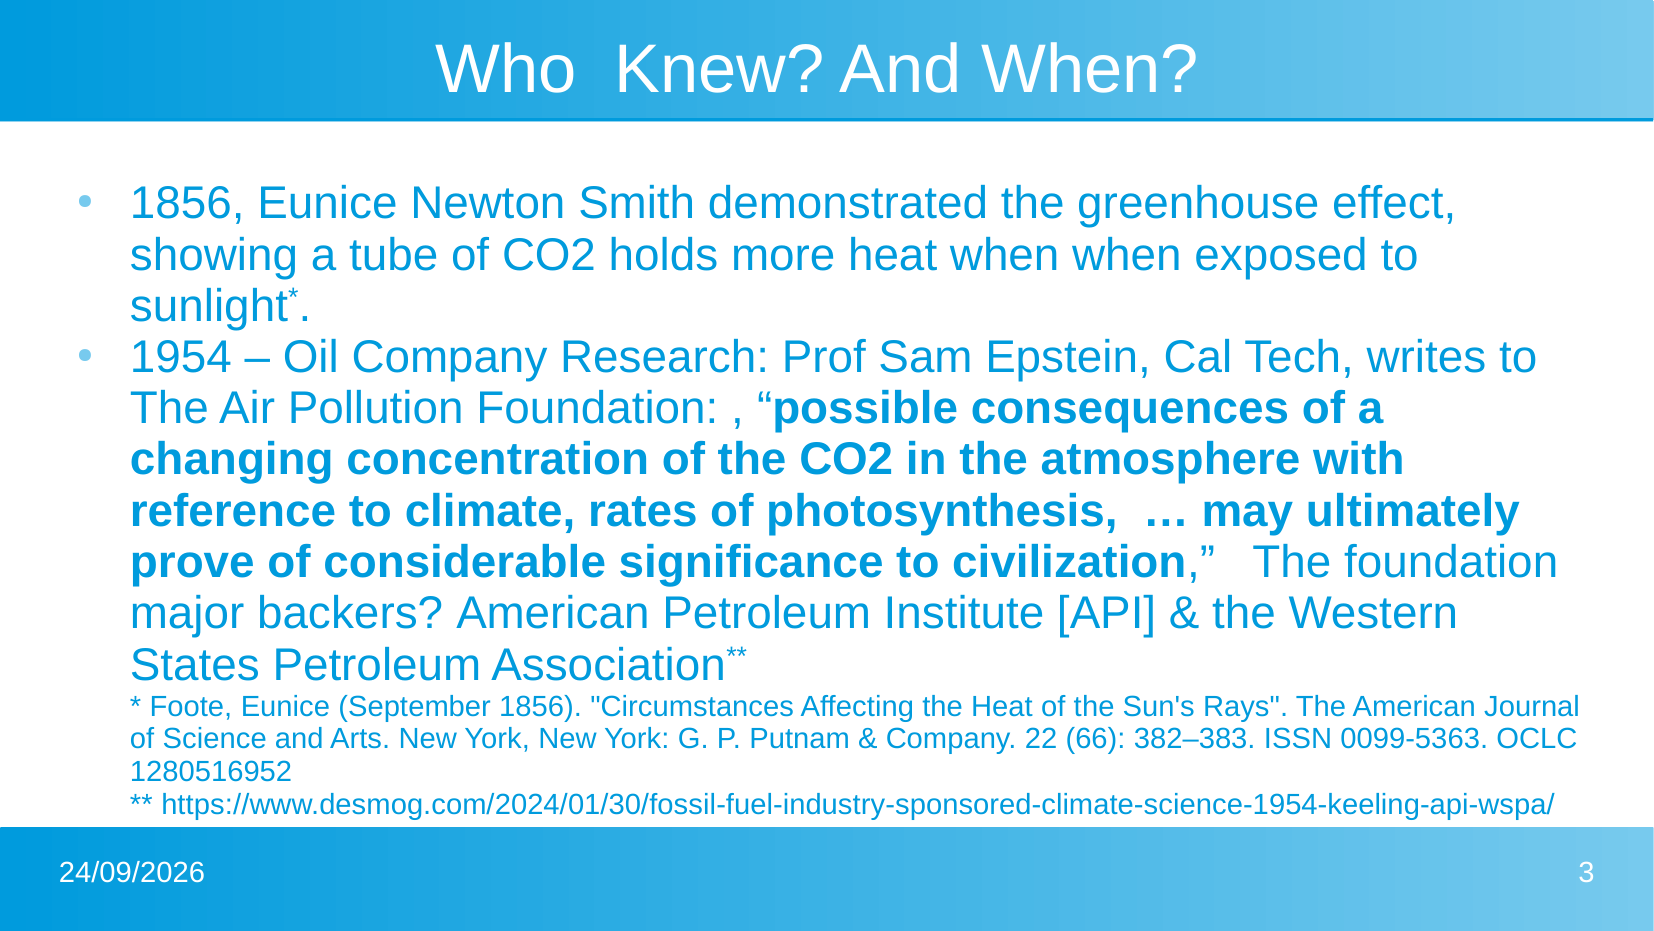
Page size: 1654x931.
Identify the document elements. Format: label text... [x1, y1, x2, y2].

title Who Knew? And When? [59, 29, 1595, 108]
list 1856, Eunice Newton Smith demonstrated the greenhouse effect, showing a tube of CO2 holds more heat when when exposed to sunlight*. 1954 – Oil Company Research: Prof Sam Epstein, Cal Tech, writes to The Air Pollution Foundation: , “possible consequences of a changing concentration of the CO2 in the atmosphere with reference to climate, rates of photosynthesis, … may ultimately prove of considerable significance to civilization,” The foundation major backers? American Petroleum Institute [API] & the Western States Petroleum Association** * Foote, Eunice (September 1856). "Circumstances Affecting the Heat of the Sun's Rays". The American Journal of Science and Arts. New York, New York: G. P. Putnam & Company. 22 (66): 382–383. ISSN 0099-5363. OCLC 1280516952 ** https://www.desmog.com/2024/01/30/fossil-fuel-industry-sponsored-climate-science-1954-keeling-api-wspa/ [59, 177, 1595, 768]
